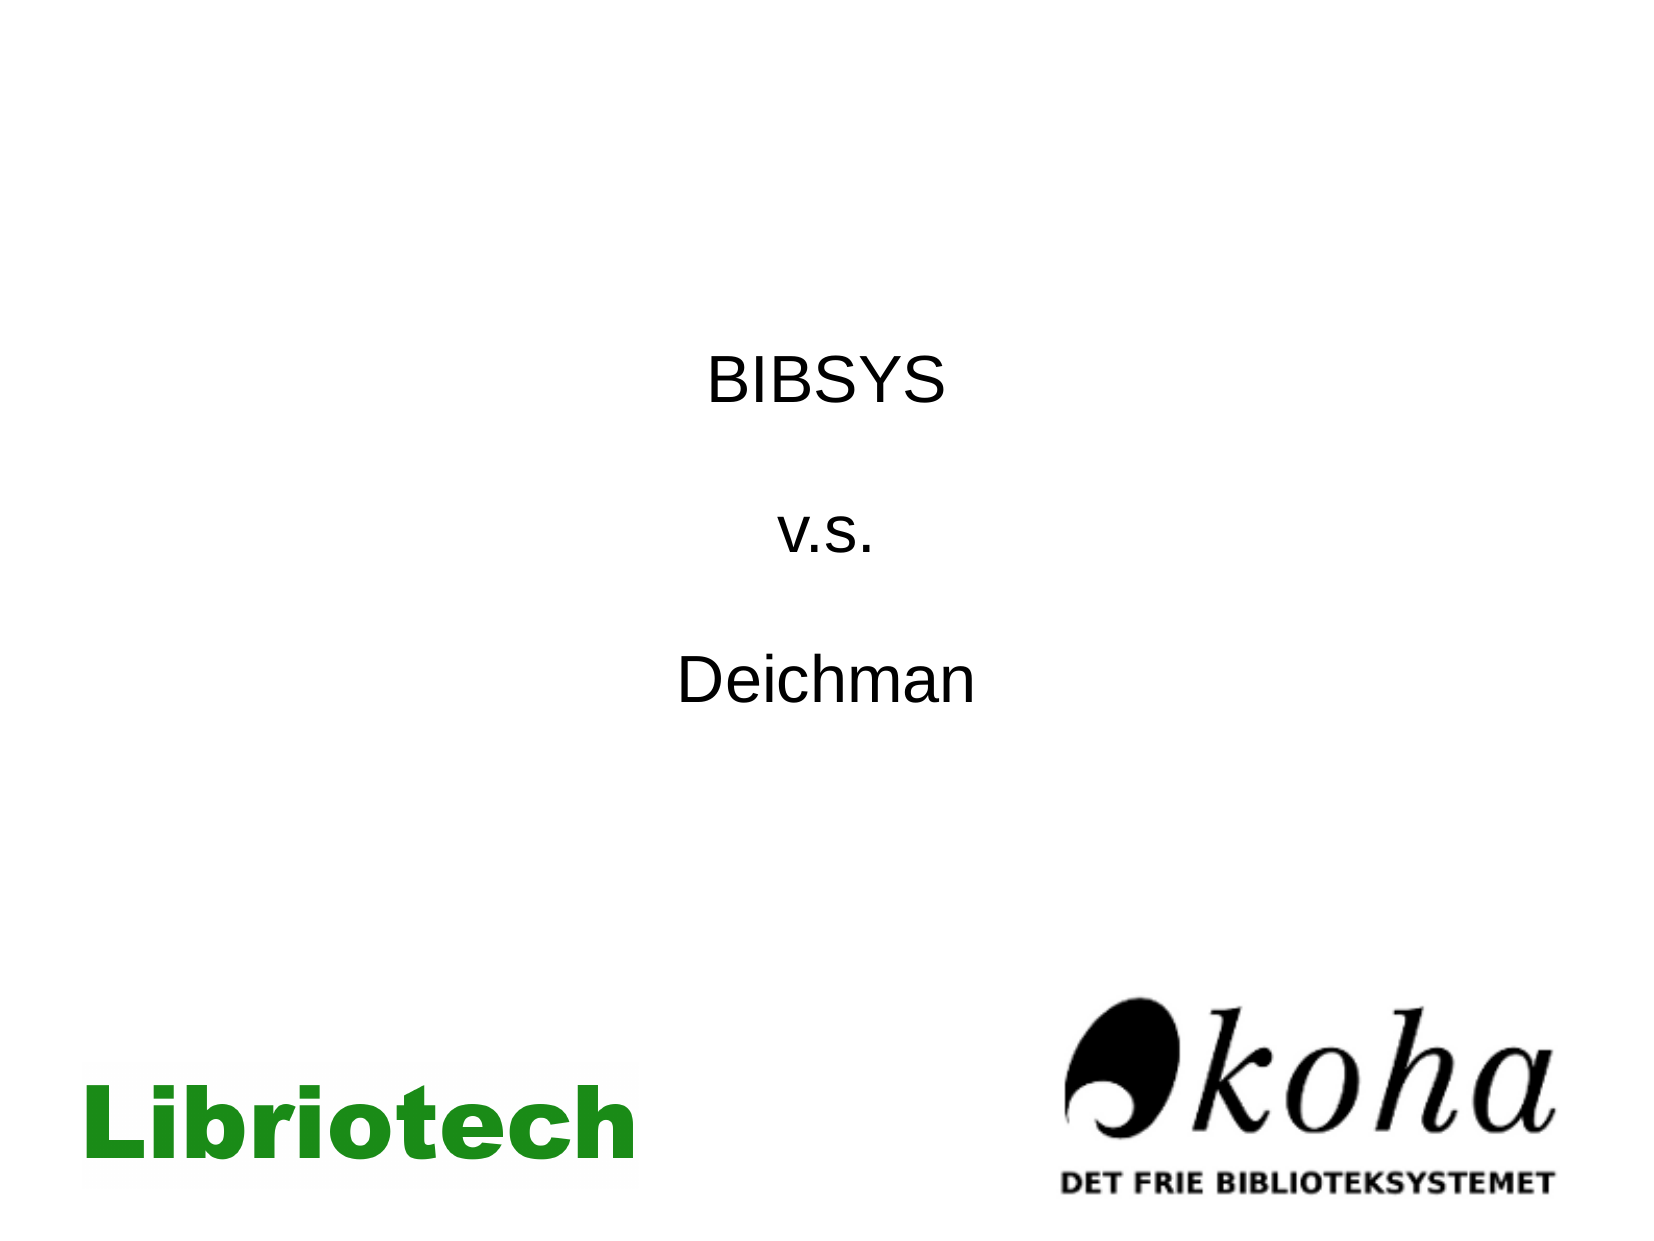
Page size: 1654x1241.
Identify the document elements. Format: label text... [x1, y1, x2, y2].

subtitle BIBSYS v.s. Deichman [82, 49, 1571, 1010]
picture [1051, 1010, 1568, 1205]
picture [82, 1062, 639, 1189]
